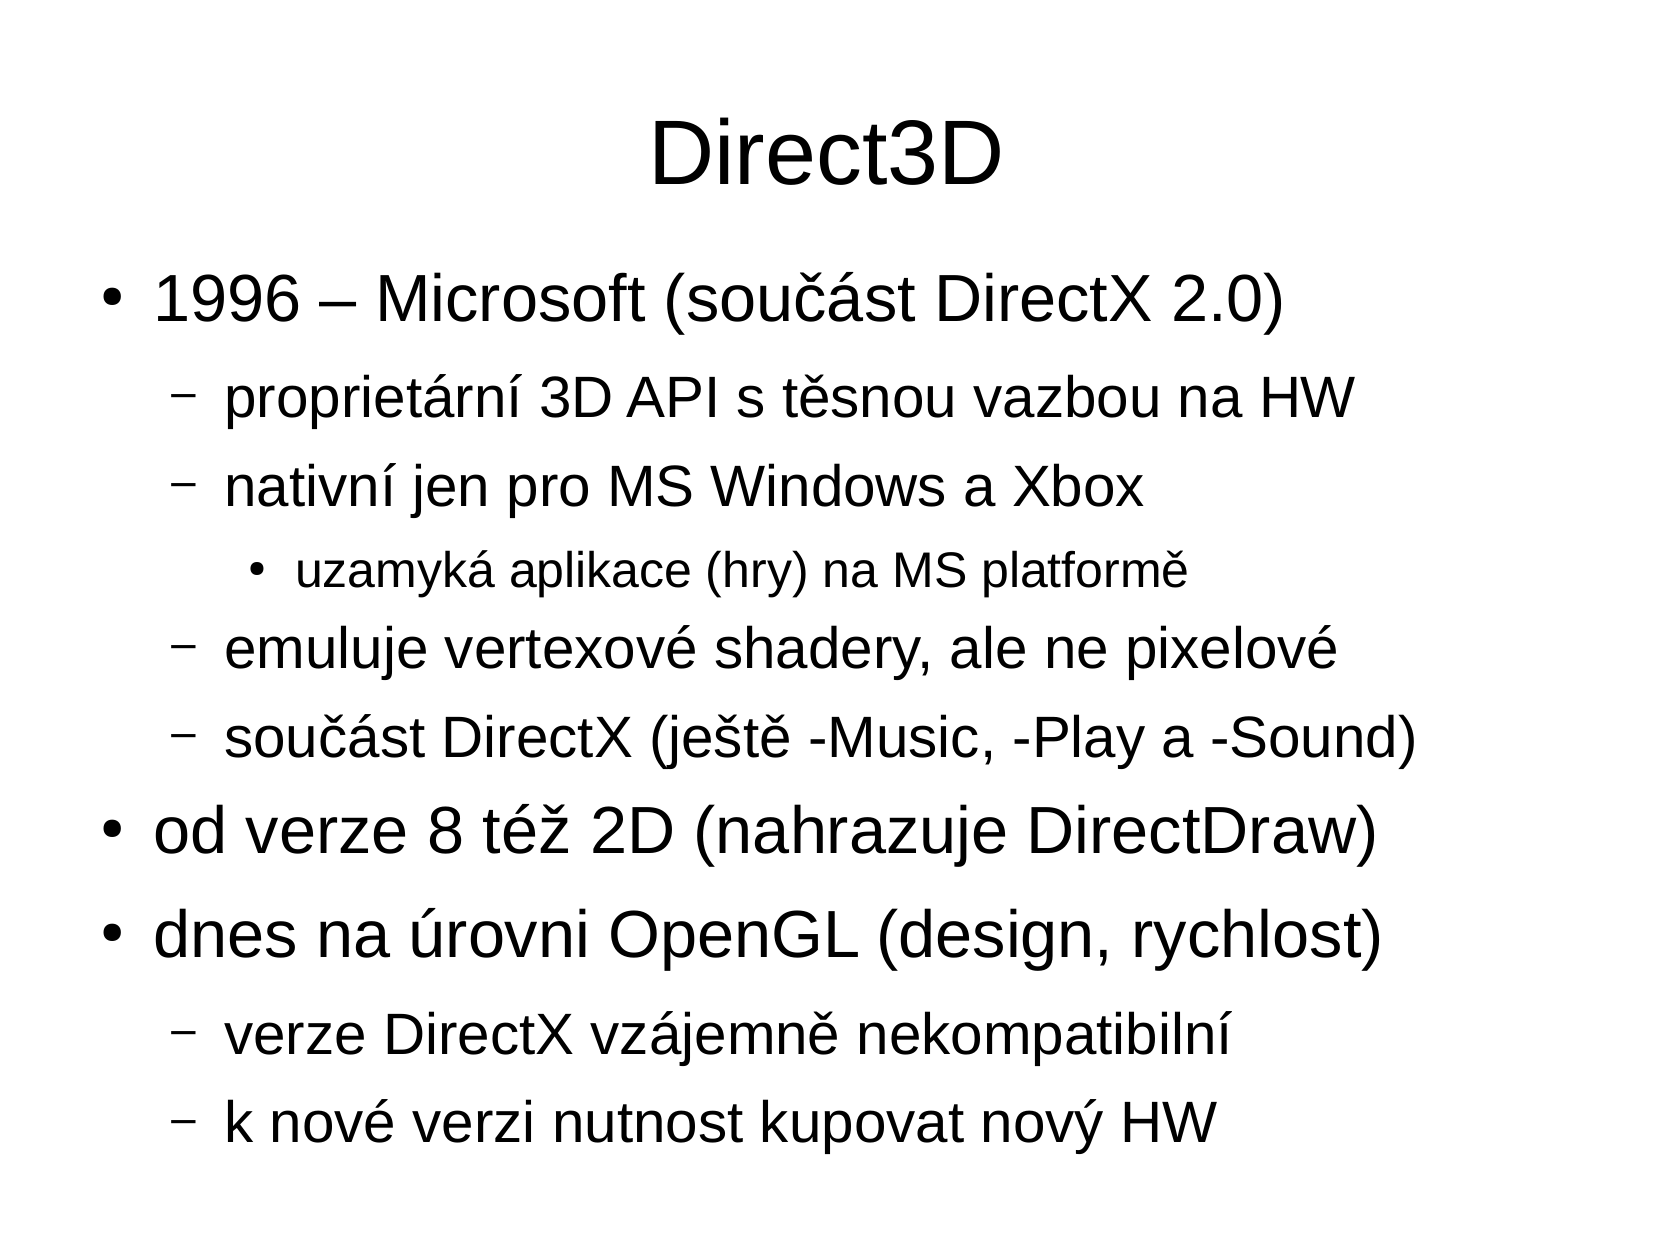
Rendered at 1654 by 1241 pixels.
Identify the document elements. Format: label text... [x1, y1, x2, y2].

title Direct3D [82, 56, 1571, 250]
list 1996 – Microsoft (součást DirectX 2.0) proprietární 3D API s těsnou vazbou na HW nativní jen pro MS Windows a Xbox uzamyká aplikace (hry) na MS platformě emuluje vertexové shadery, ale ne pixelové součást DirectX (ještě -Music, -Play a -Sound) od verze 8 též 2D (nahrazuje DirectDraw) dnes na úrovni OpenGL (design, rychlost) verze DirectX vzájemně nekompatibilní k nové verzi nutnost kupovat nový HW [82, 260, 1571, 1156]
